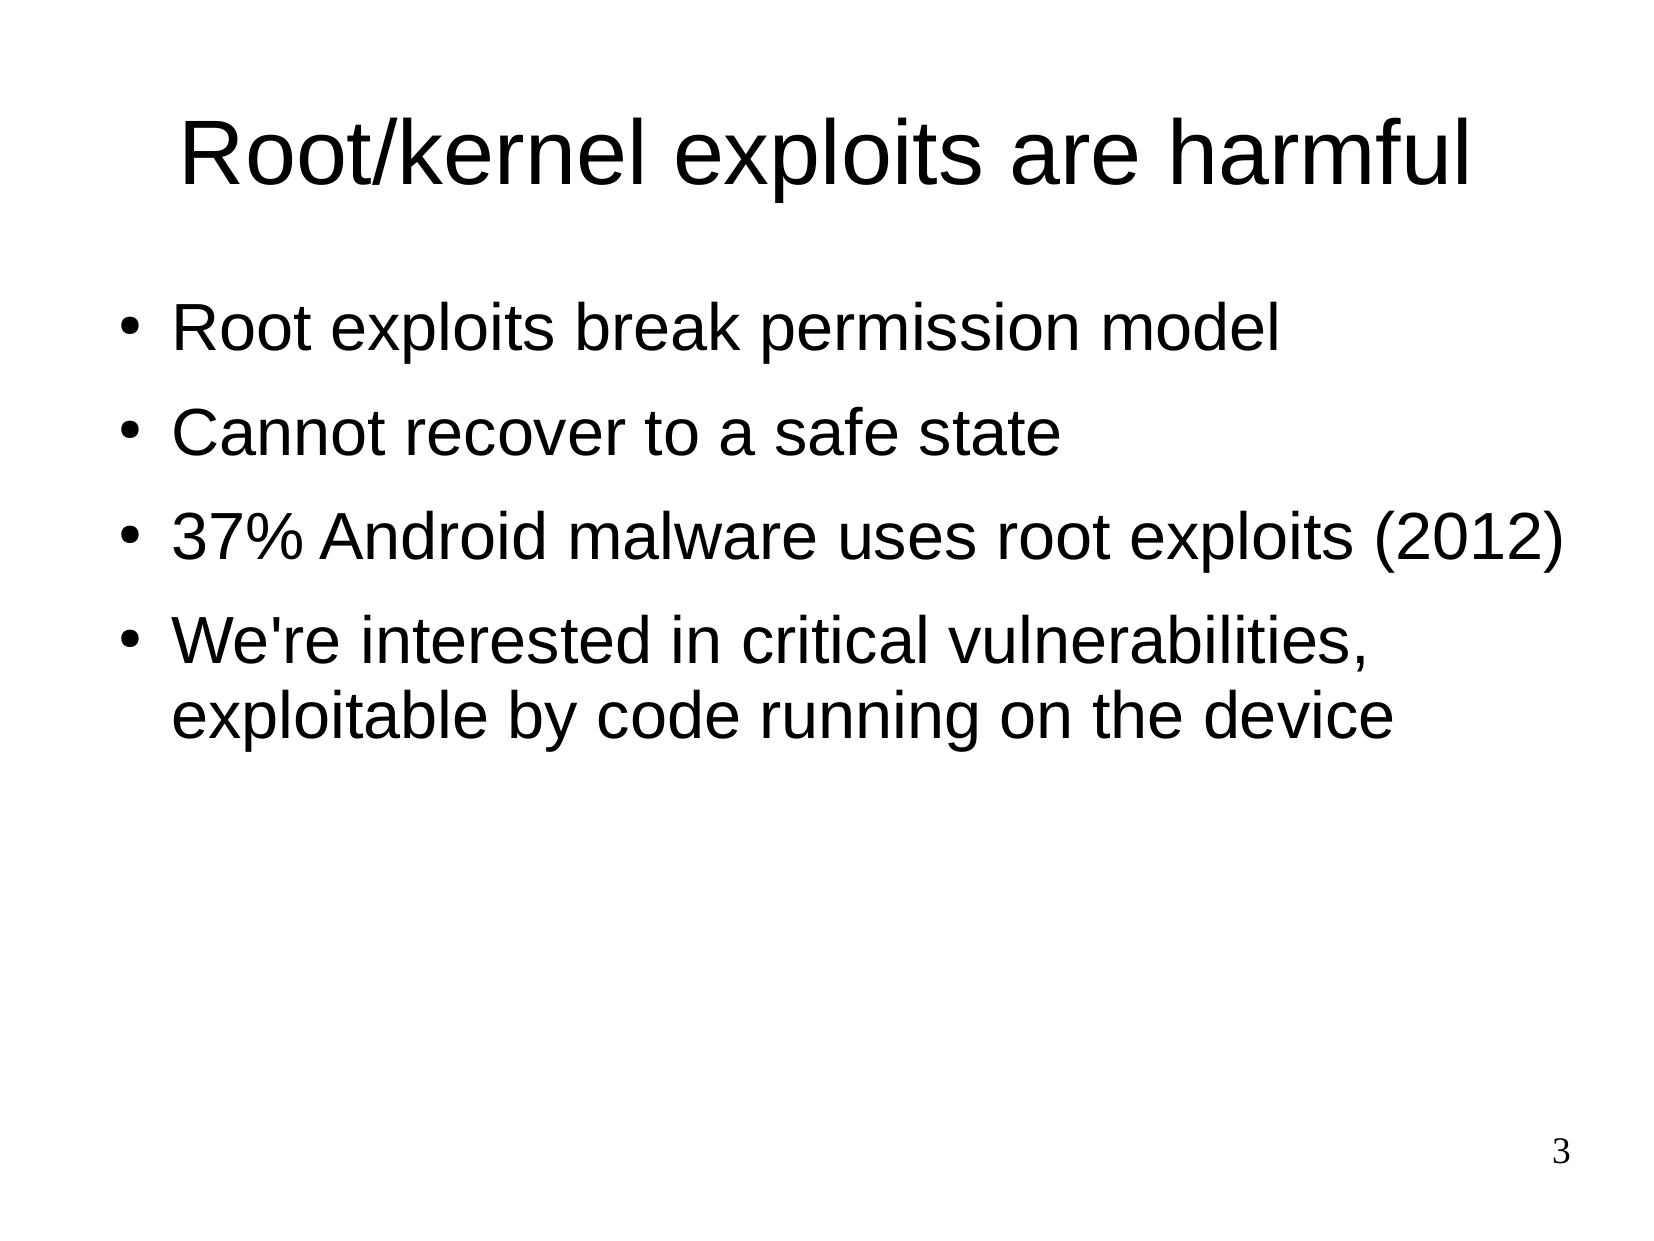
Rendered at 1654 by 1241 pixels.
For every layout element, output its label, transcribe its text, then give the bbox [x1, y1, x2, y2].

title Root/kernel exploits are harmful [82, 49, 1571, 257]
list Root exploits break permission model Cannot recover to a safe state 37% Android malware uses root exploits (2012) We're interested in critical vulnerabilities, exploitable by code running on the device [100, 290, 1589, 1109]
